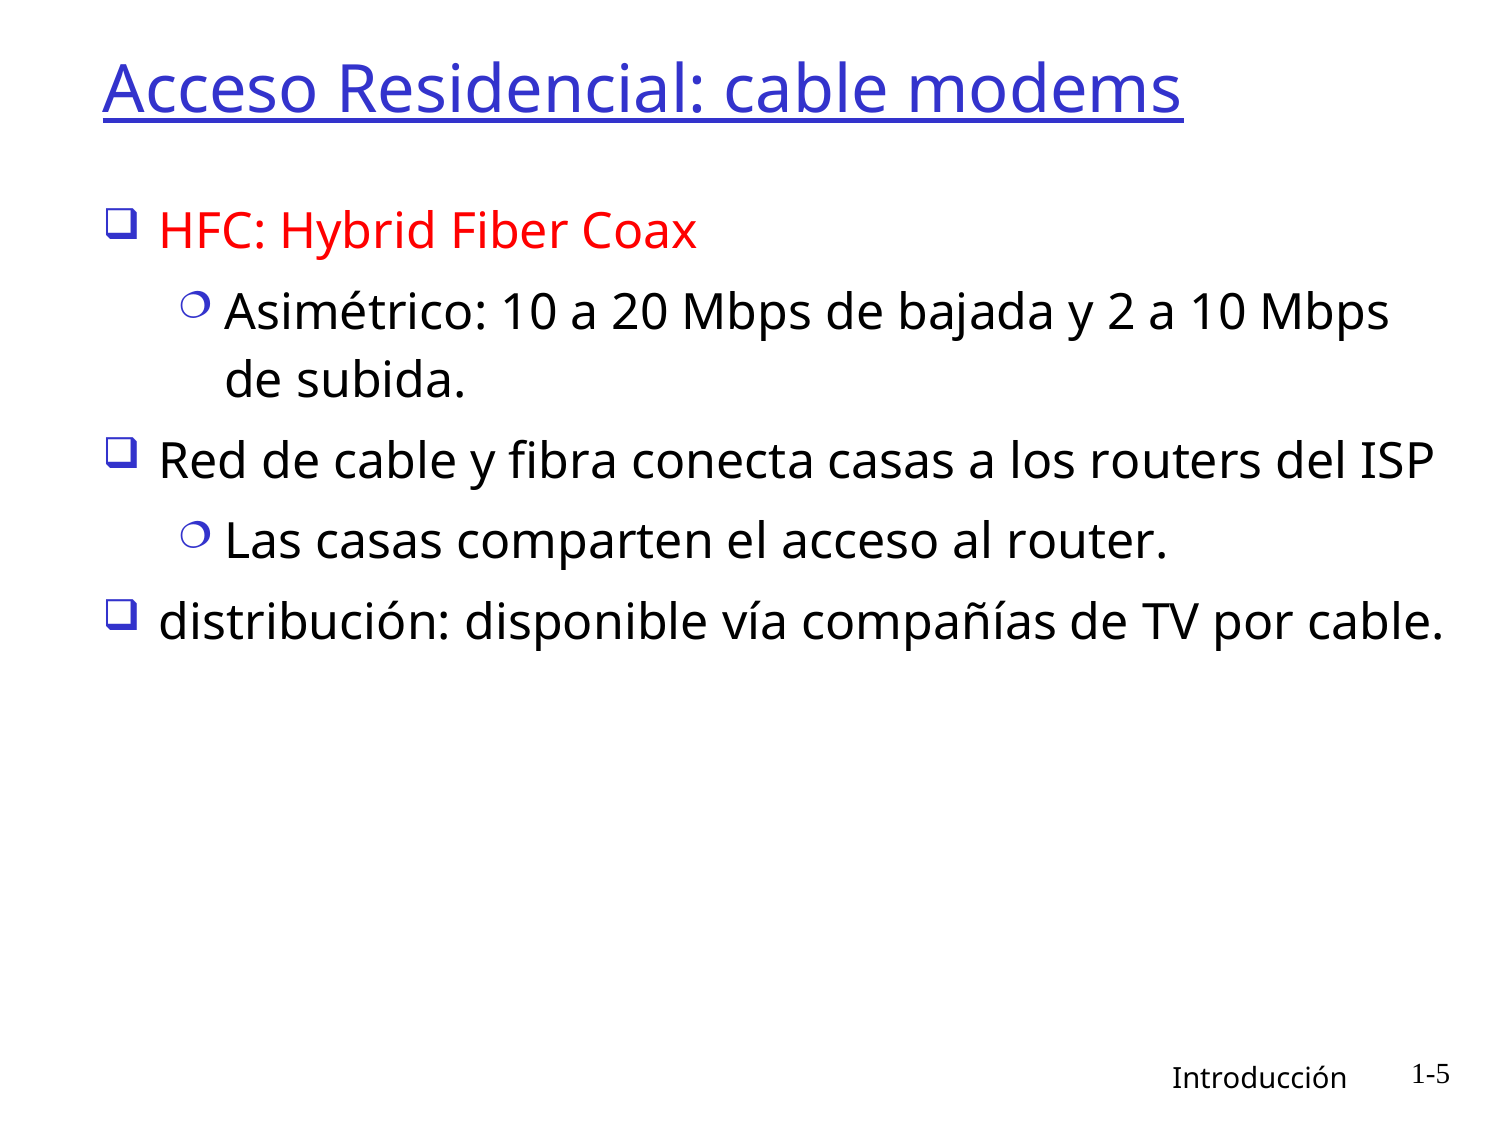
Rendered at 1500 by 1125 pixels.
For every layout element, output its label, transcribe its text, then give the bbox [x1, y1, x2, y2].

list HFC: Hybrid Fiber Coax Asimétrico: 10 a 20 Mbps de bajada y 2 a 10 Mbps de subida. Red de cable y fibra conecta casas a los routers del ISP Las casas comparten el acceso al router. distribución: disponible vía compañías de TV por cable. [87, 187, 1463, 1021]
title Acceso Residencial: cable modems [87, 16, 1463, 158]
